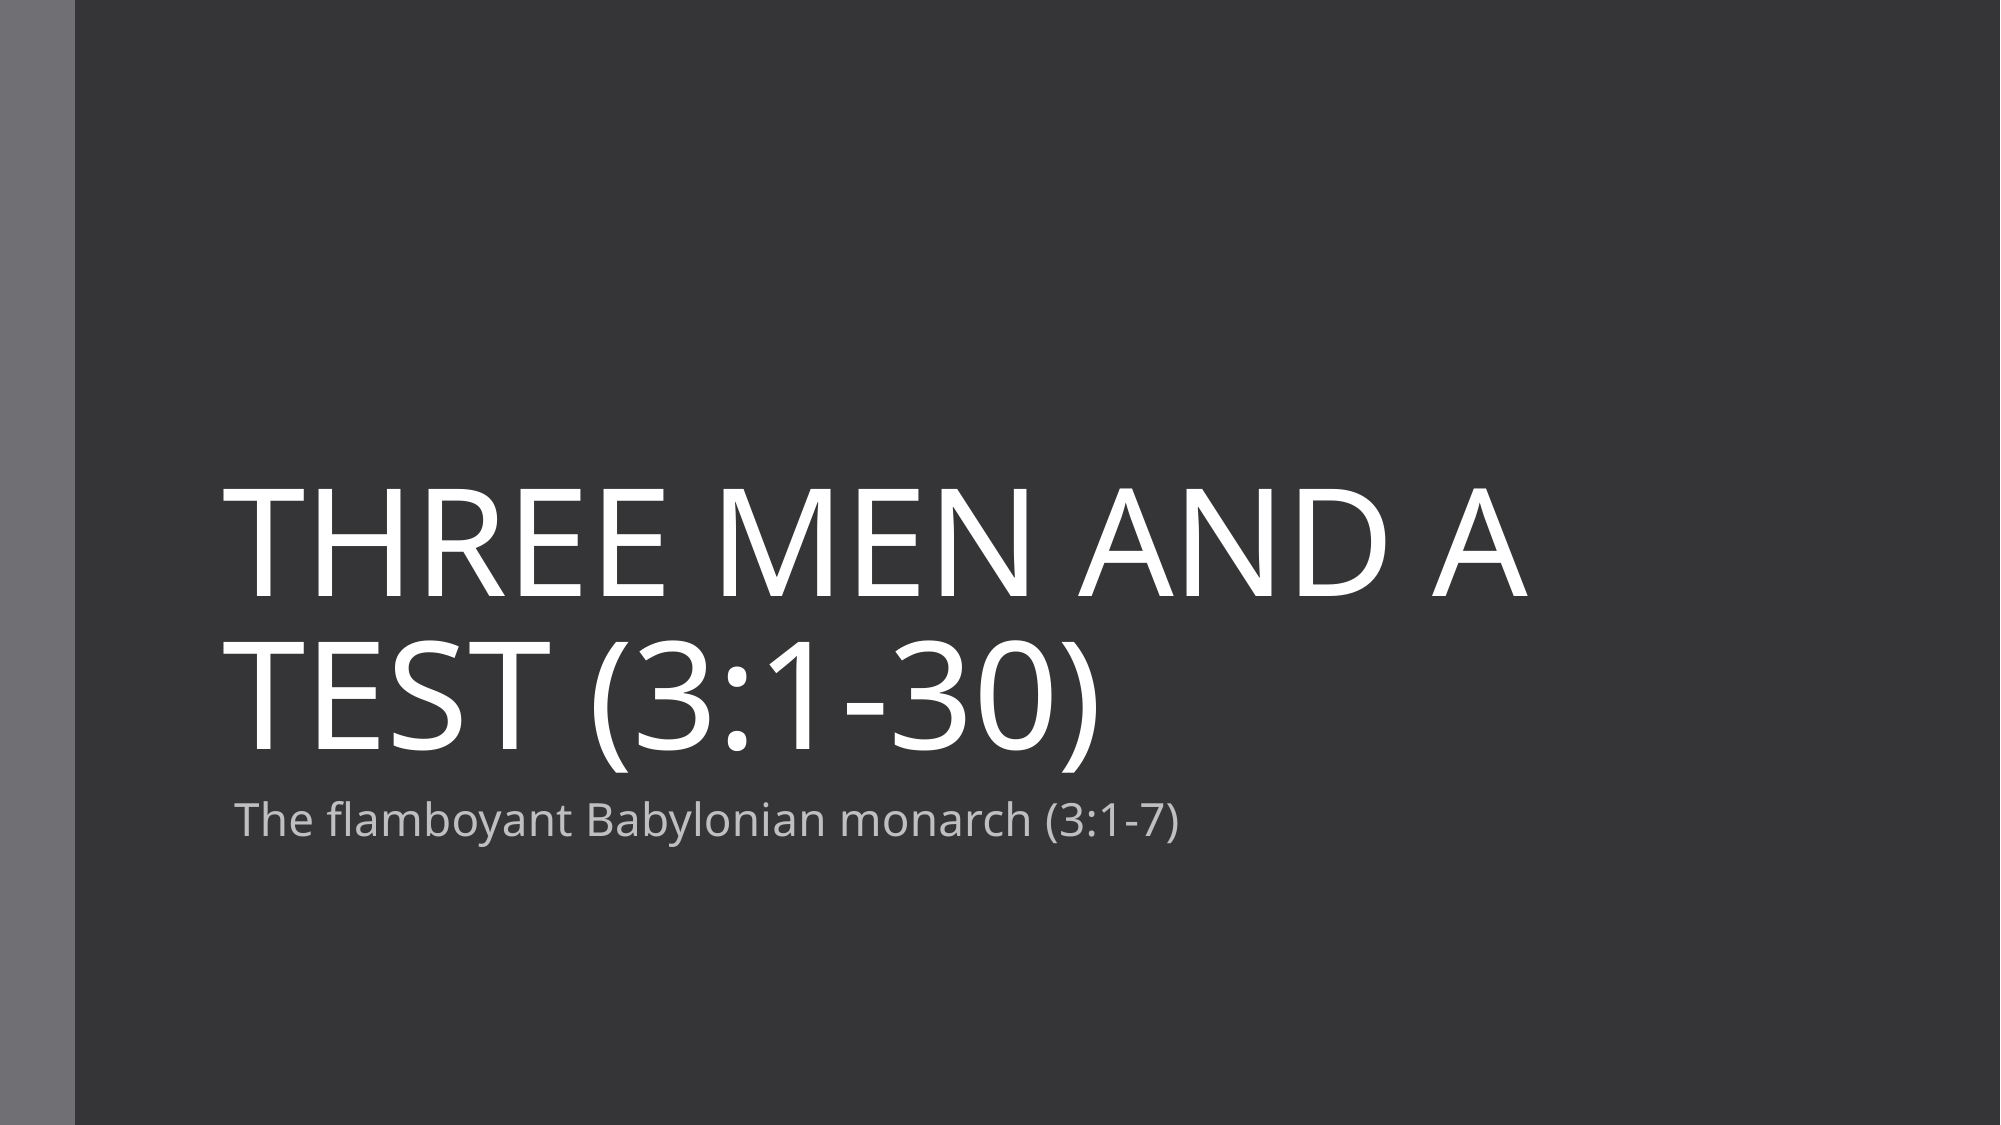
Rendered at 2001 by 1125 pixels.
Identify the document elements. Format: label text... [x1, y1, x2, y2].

title THREE MEN AND A TEST (3:1-30) [206, 124, 1752, 787]
subtitle The flamboyant Babylonian monarch (3:1-7) [206, 787, 1752, 1066]
